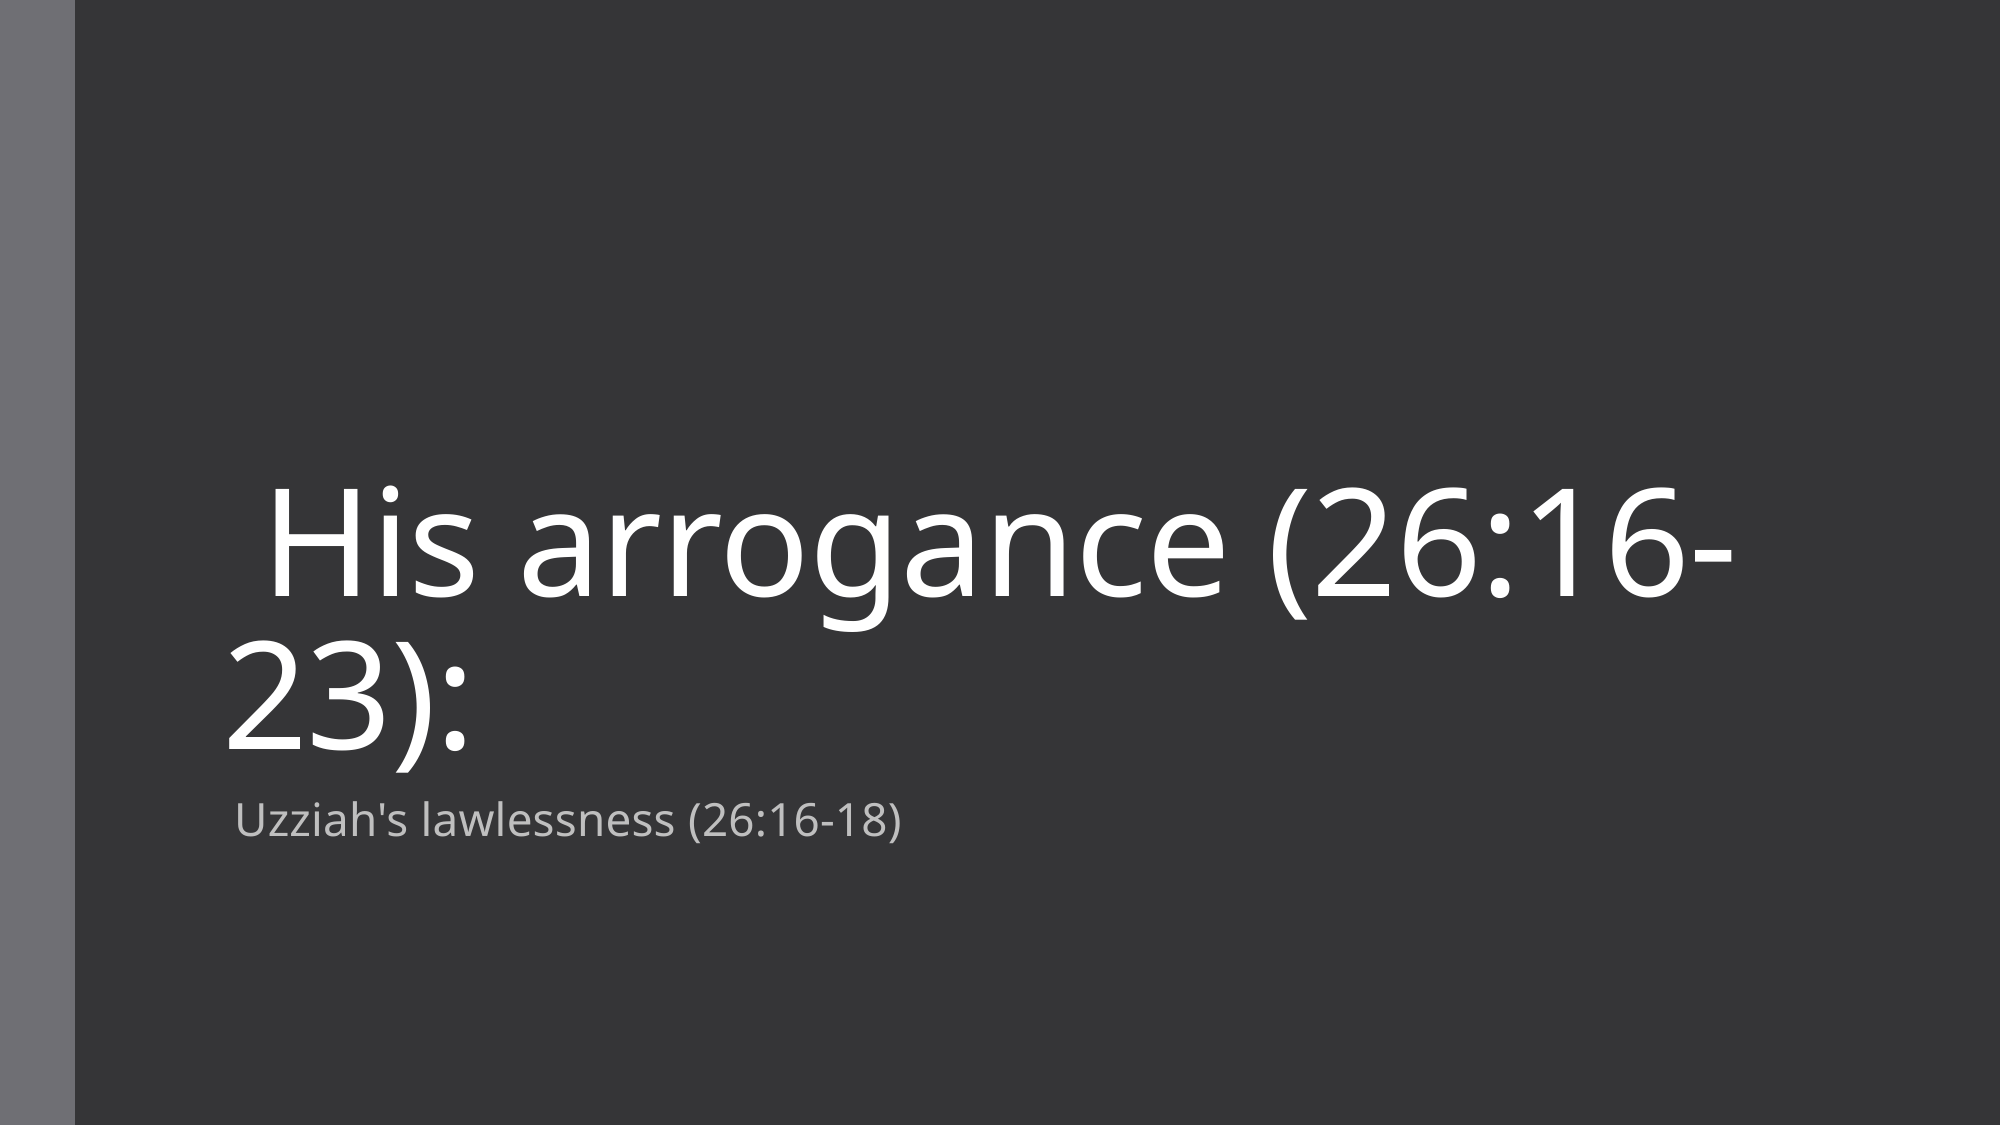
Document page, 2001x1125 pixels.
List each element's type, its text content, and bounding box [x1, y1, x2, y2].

title His arrogance (26:16-23): [206, 124, 1752, 787]
subtitle Uzziah's lawlessness (26:16-18) [206, 787, 1752, 1066]
